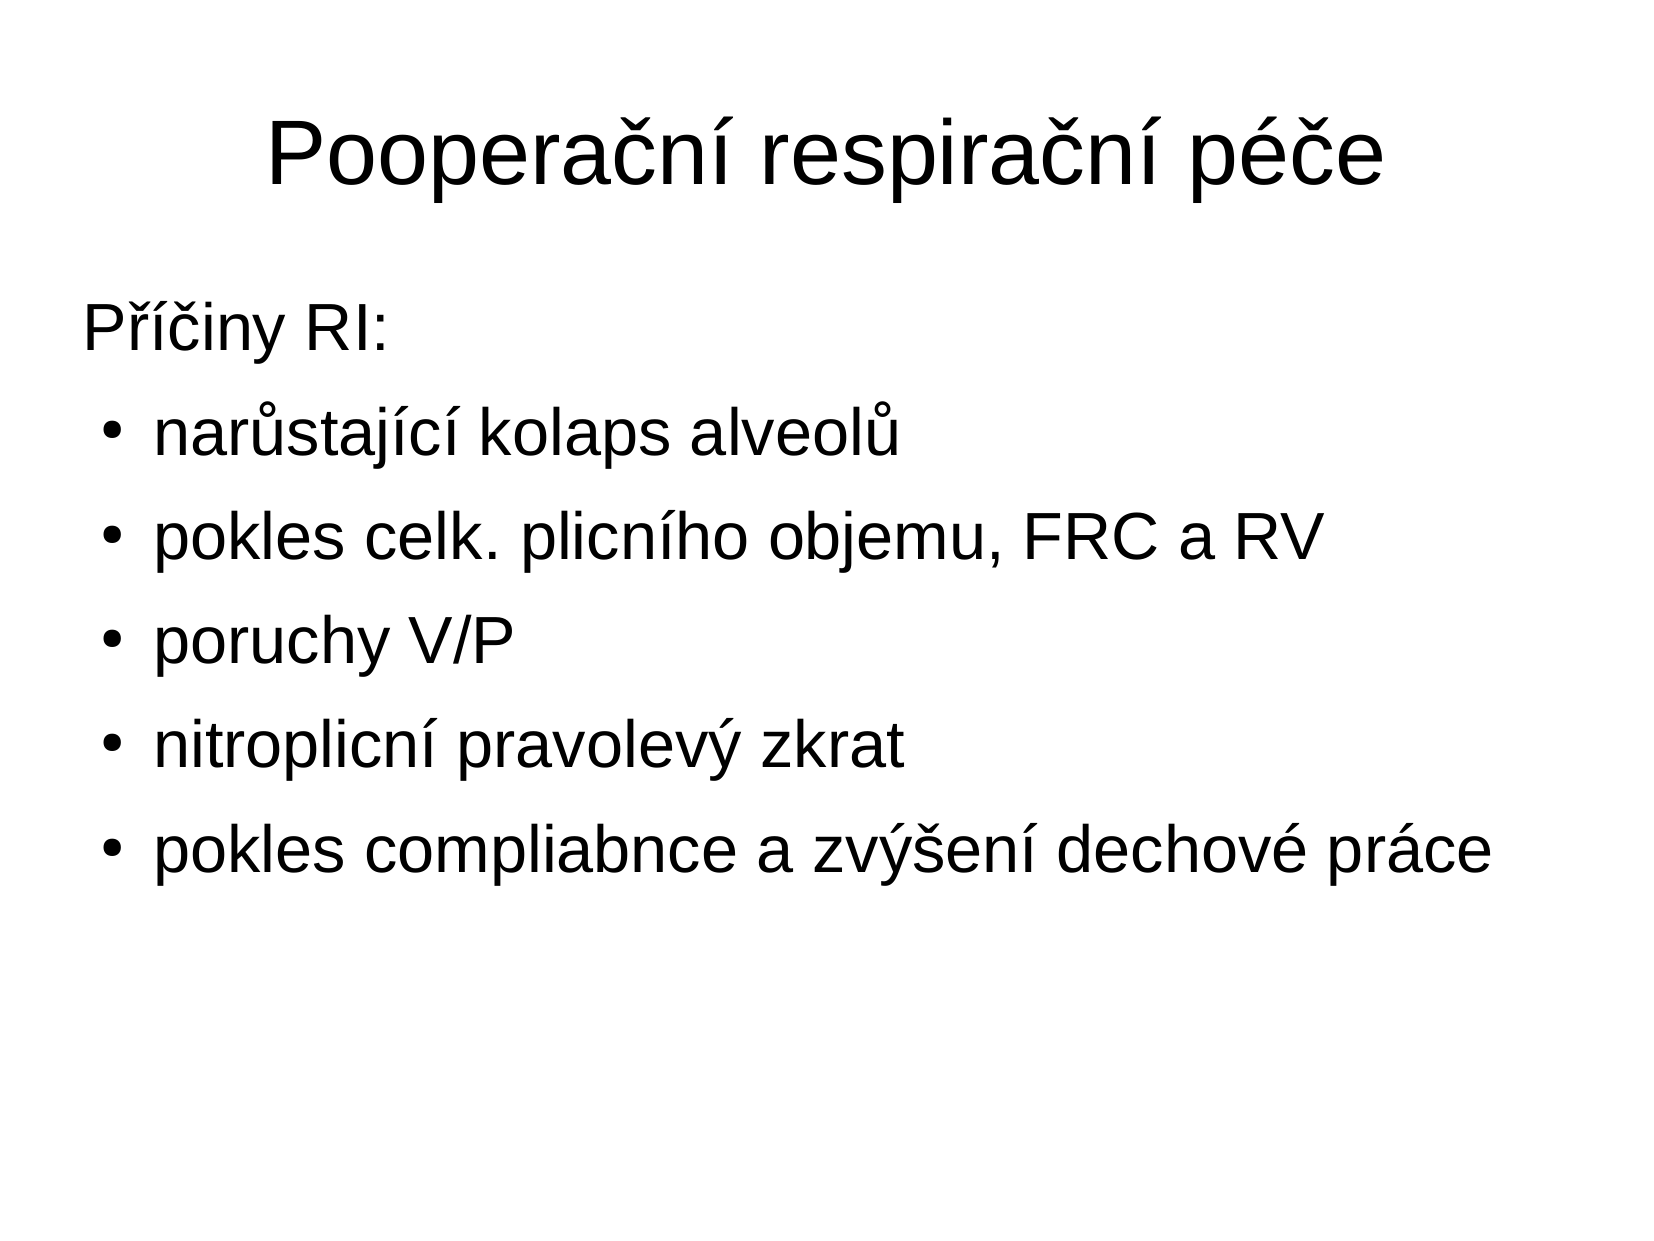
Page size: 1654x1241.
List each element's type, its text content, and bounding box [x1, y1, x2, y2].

title Pooperační respirační péče [82, 56, 1571, 250]
list Příčiny RI: narůstající kolaps alveolů pokles celk. plicního objemu, FRC a RV poruchy V/P nitroplicní pravolevý zkrat pokles compliabnce a zvýšení dechové práce [82, 290, 1571, 1094]
